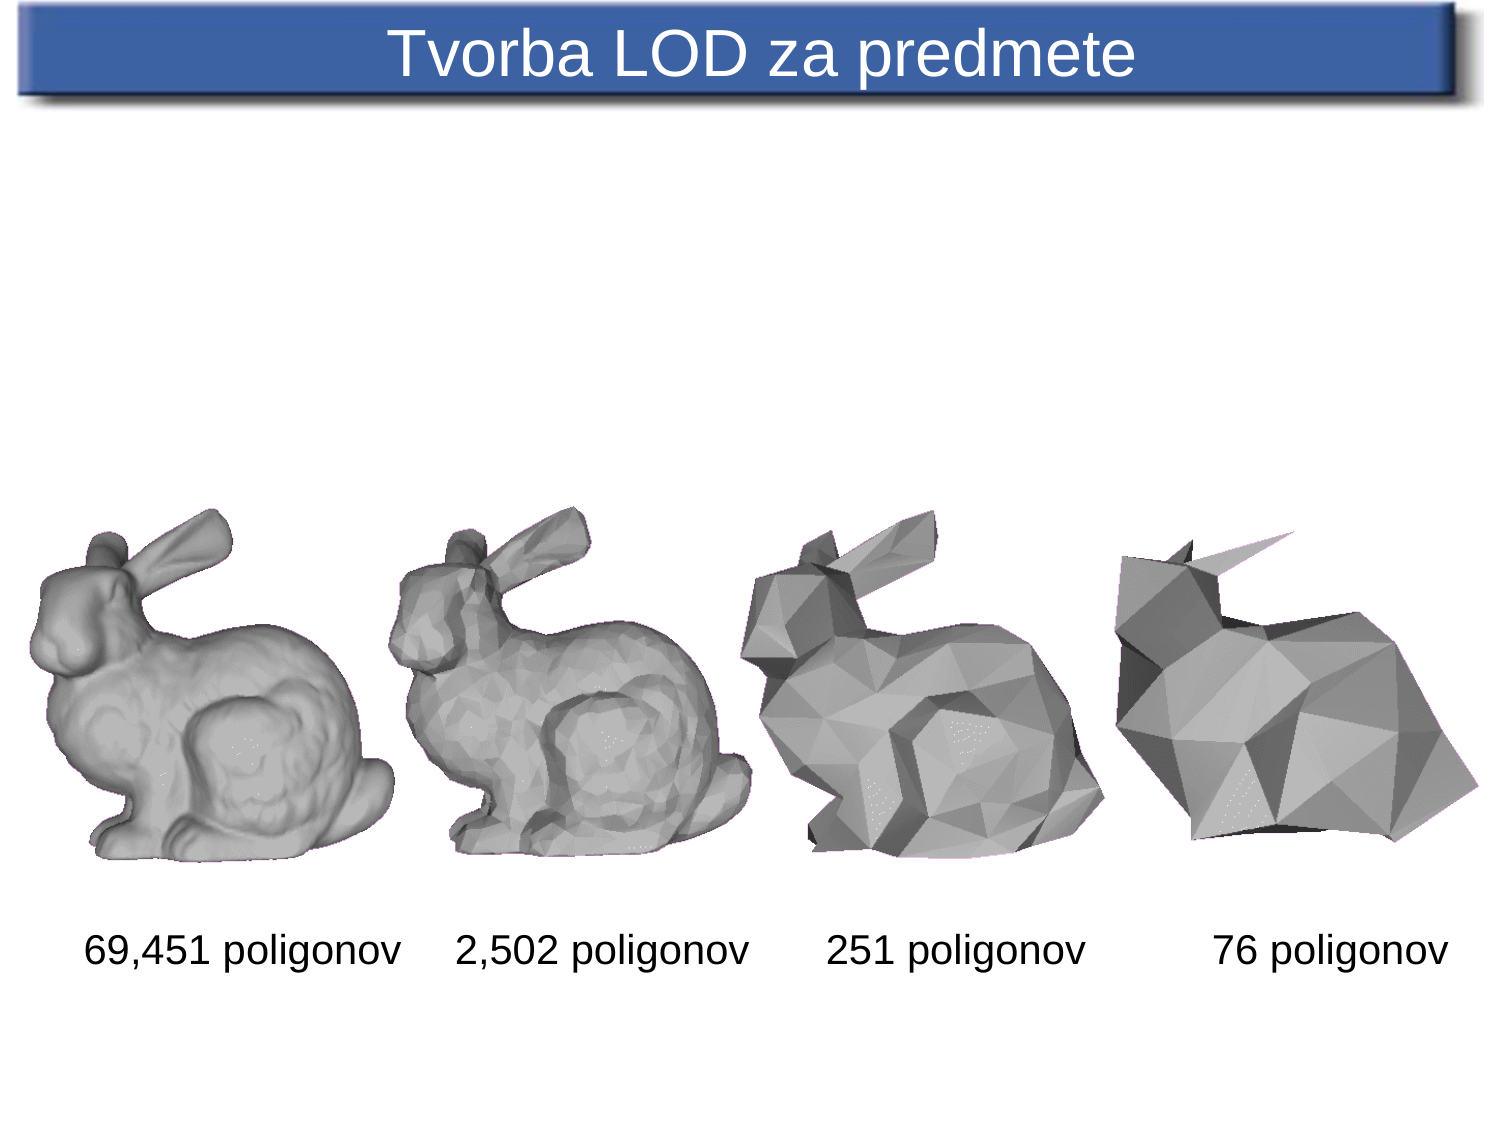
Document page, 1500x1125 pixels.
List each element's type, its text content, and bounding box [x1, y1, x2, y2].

title Tvorba LOD za predmete [24, 0, 1500, 100]
text_box 69,451 poligonov [68, 915, 417, 981]
text_box 76 poligonov [1197, 915, 1464, 981]
text_box 2,502 poligonov [439, 915, 765, 981]
picture [22, 503, 1488, 866]
text_box 251 poligonov [811, 915, 1102, 981]
picture [16, 0, 1484, 113]
